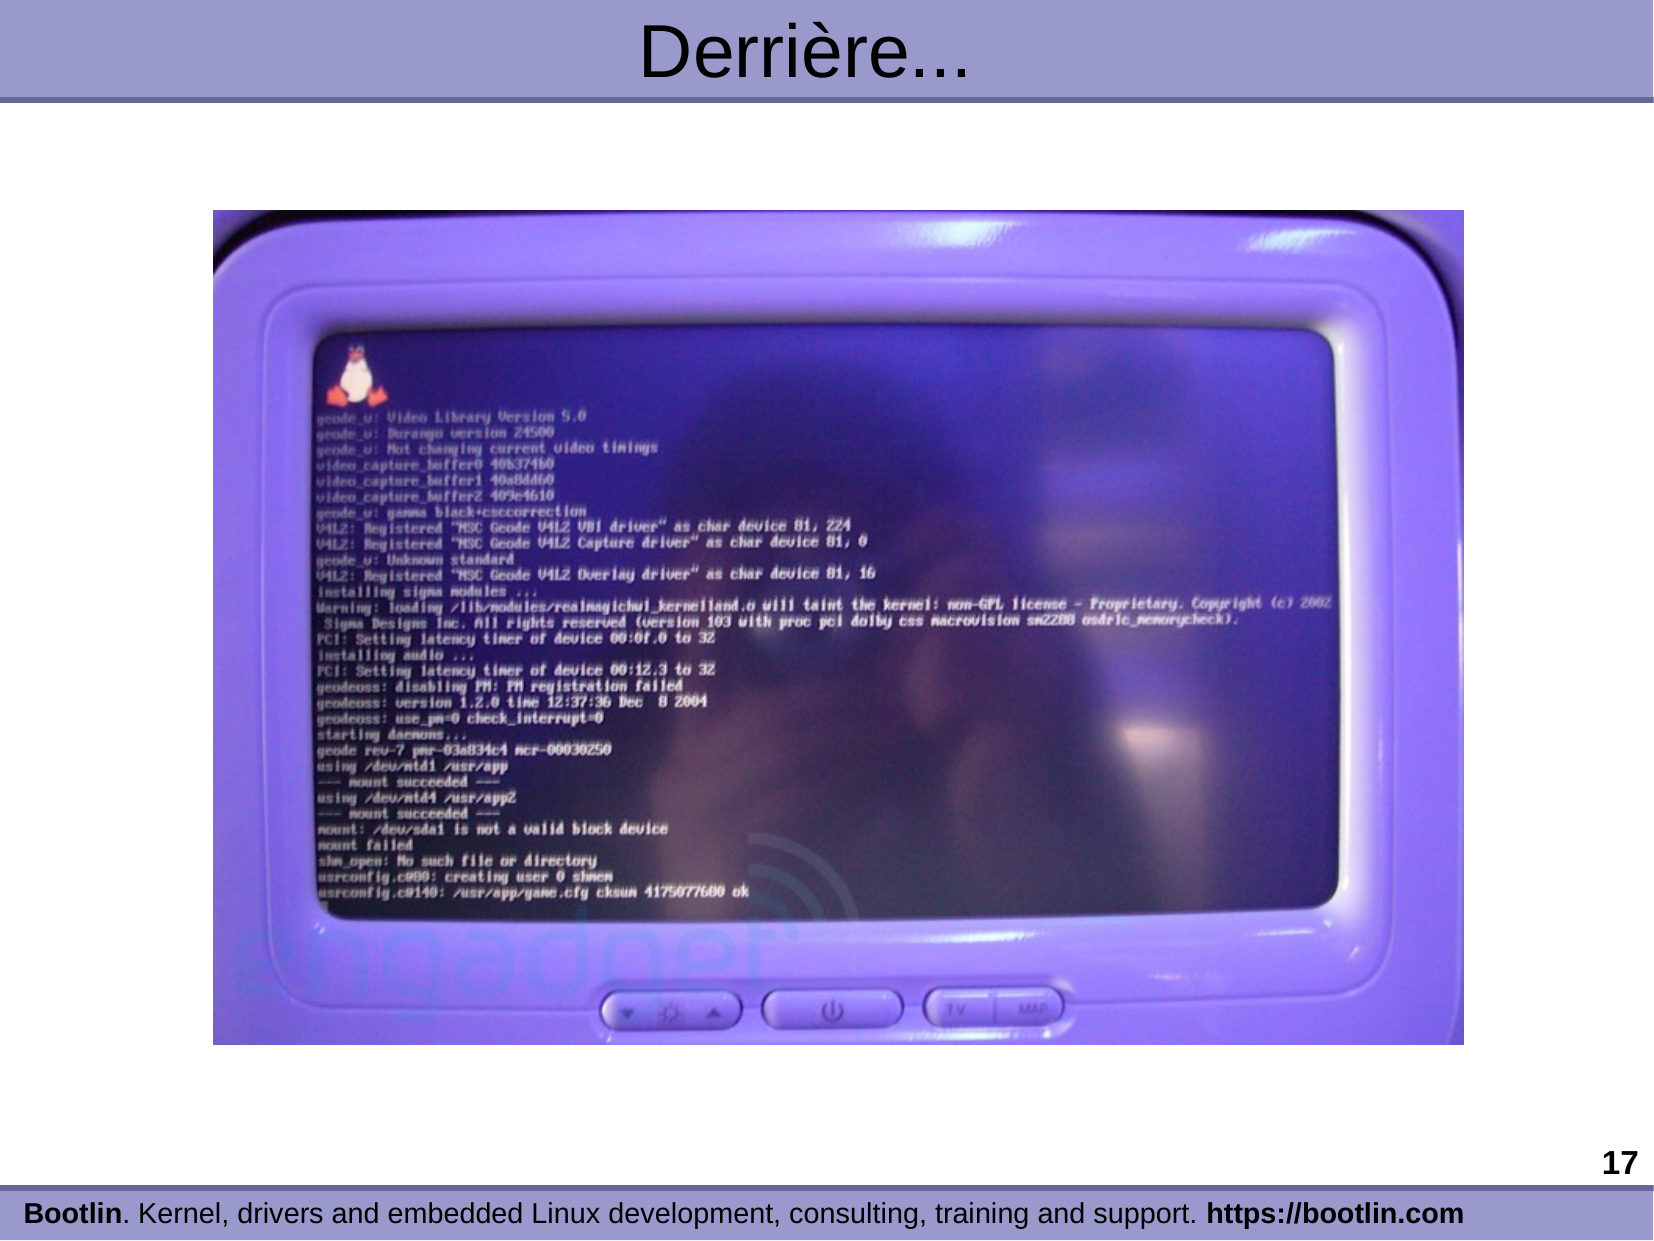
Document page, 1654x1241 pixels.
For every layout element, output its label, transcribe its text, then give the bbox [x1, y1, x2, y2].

title Derrière... [60, 5, 1551, 97]
picture [213, 210, 1464, 1046]
